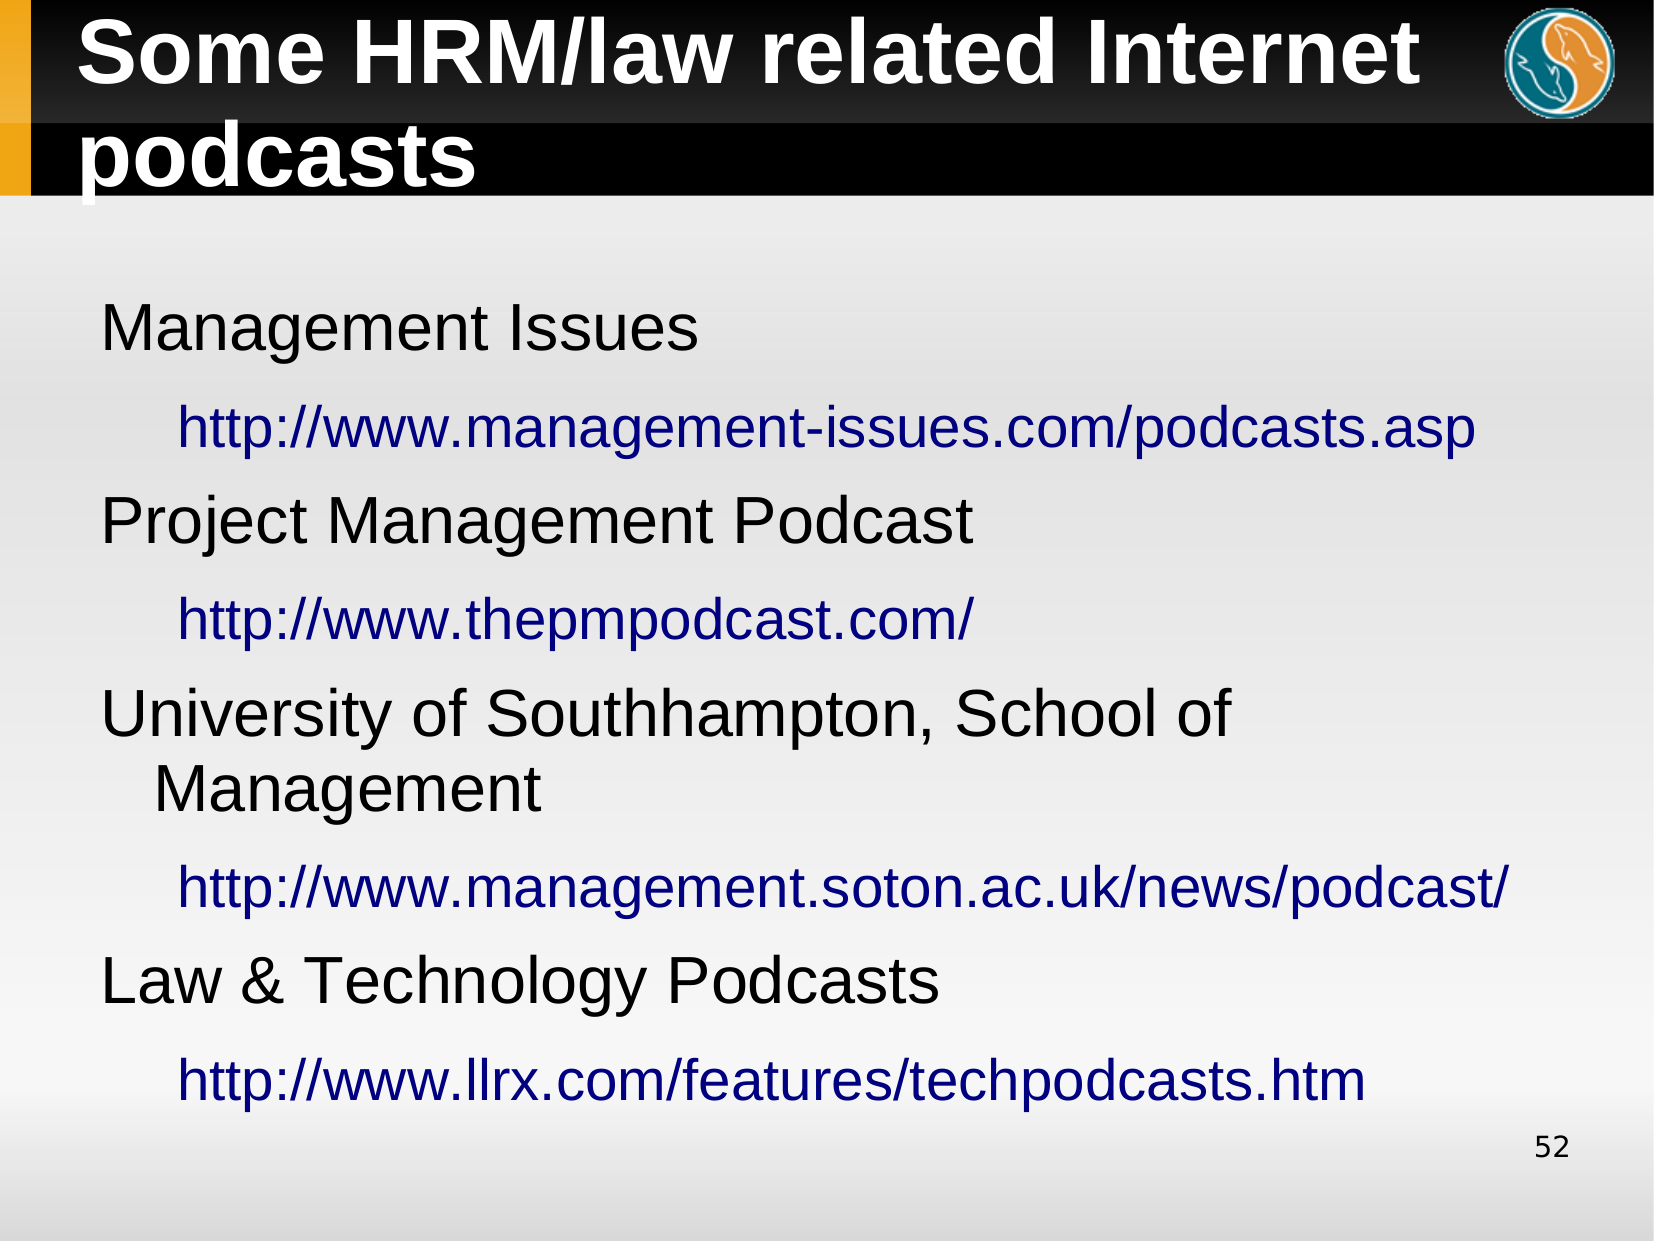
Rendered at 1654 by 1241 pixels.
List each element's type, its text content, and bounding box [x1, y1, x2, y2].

title Some HRM/law related Internet podcasts [76, 1, 1565, 207]
list Management Issues http://www.management-issues.com/podcasts.asp Project Management Podcast http://www.thepmpodcast.com/ University of Southhampton, School of Management http://www.management.soton.ac.uk/news/podcast/ Law & Technology Podcasts http://www.llrx.com/features/techpodcasts.htm [82, 290, 1571, 1113]
picture [0, 0, 1654, 1241]
